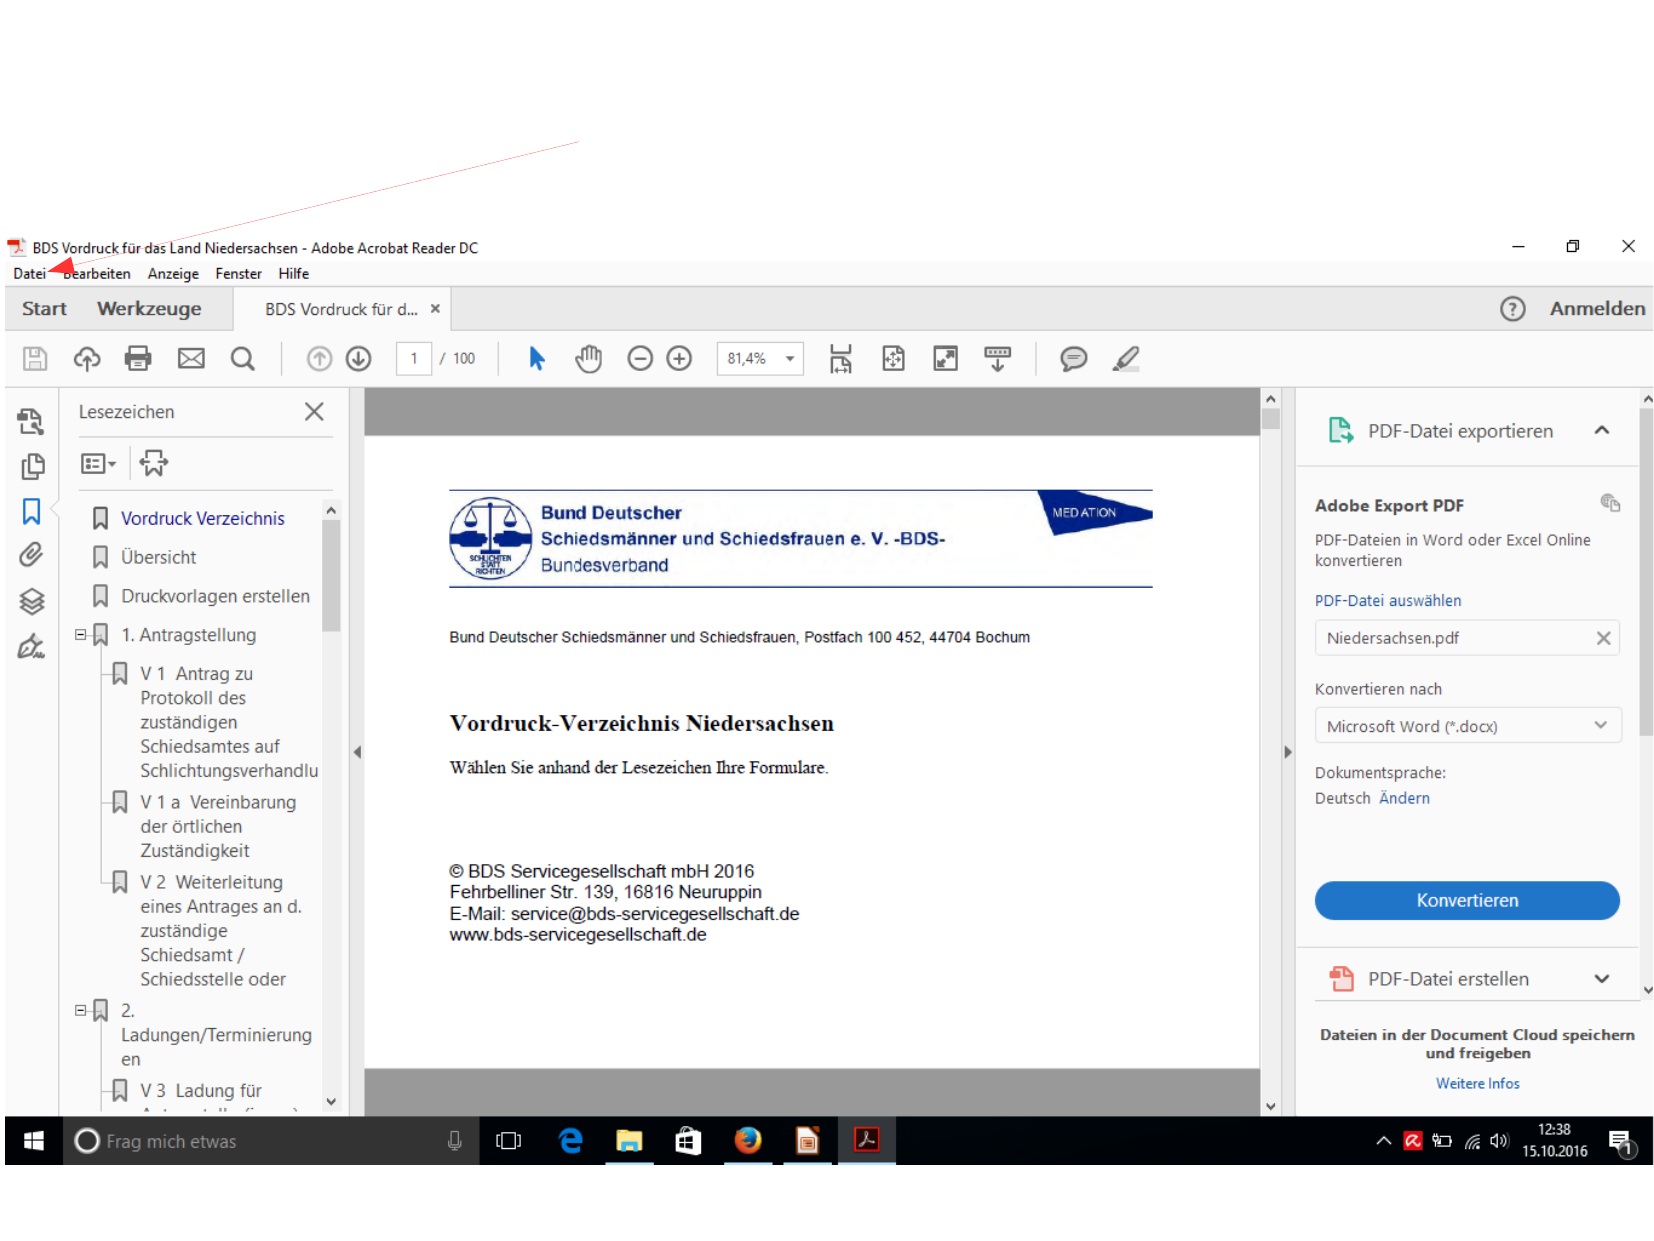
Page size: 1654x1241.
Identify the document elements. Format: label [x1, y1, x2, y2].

picture [5, 234, 1654, 1165]
